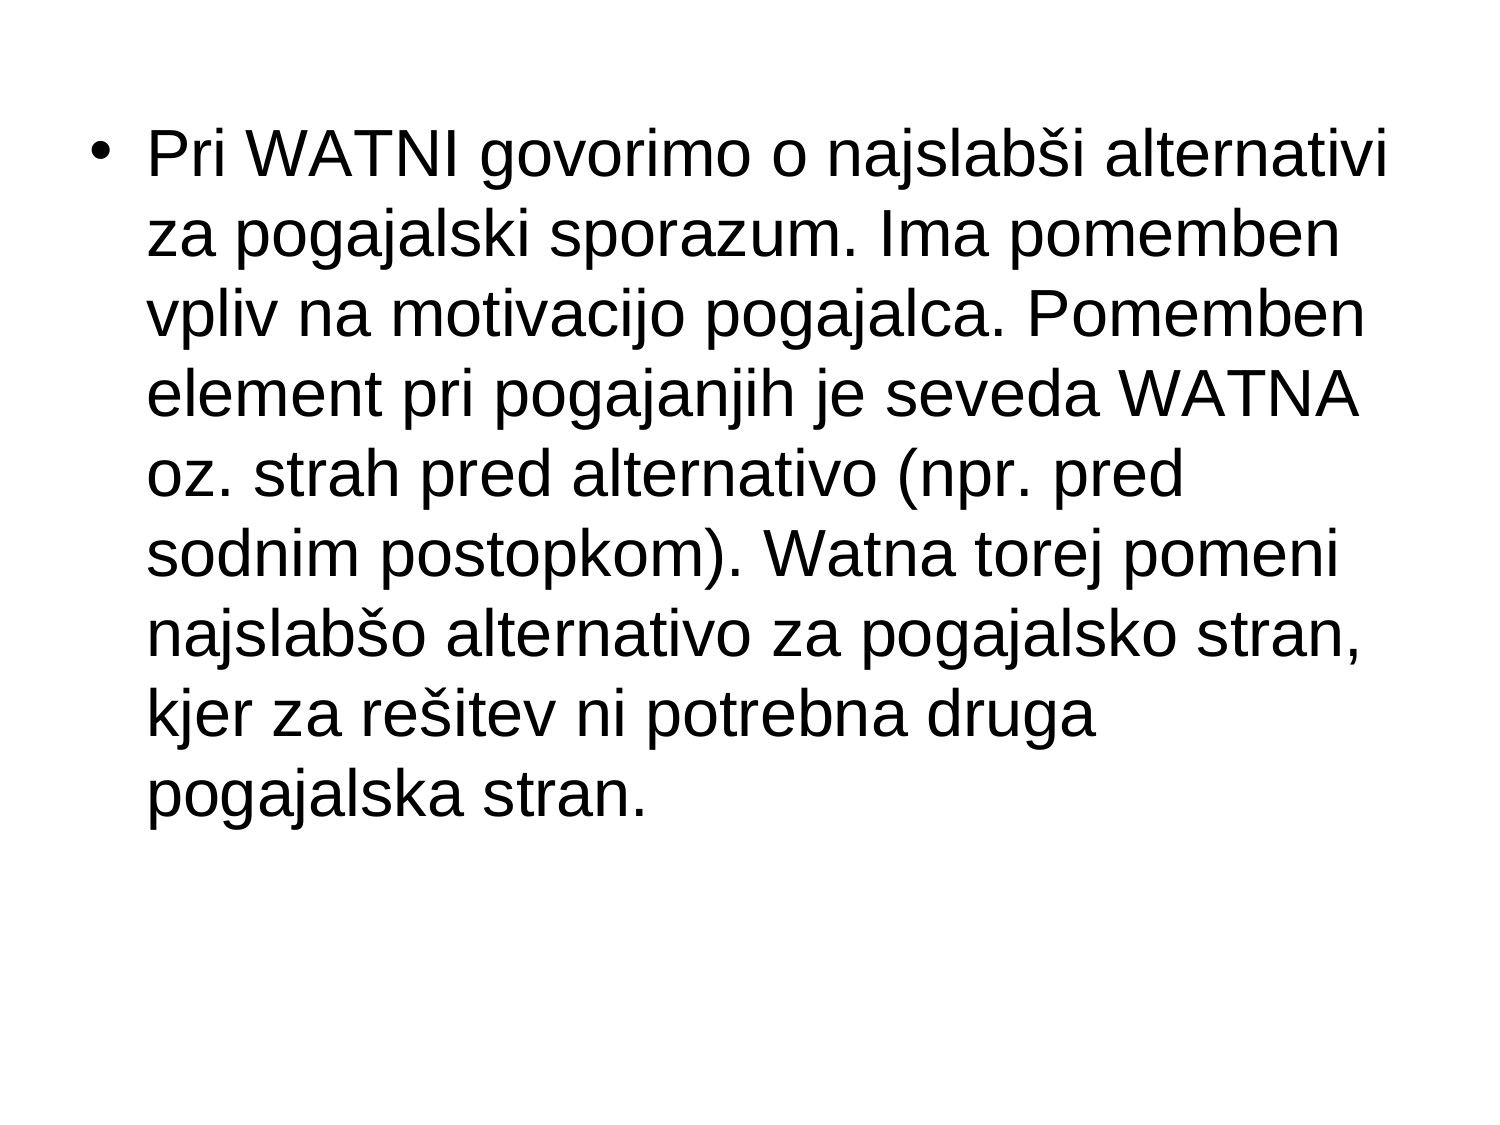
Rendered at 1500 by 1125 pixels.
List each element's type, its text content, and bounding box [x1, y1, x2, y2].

list Pri WATNI govorimo o najslabši alternativi za pogajalski sporazum. Ima pomemben vpliv na motivacijo pogajalca. Pomemben element pri pogajanjih je seveda WATNA oz. strah pred alternativo (npr. pred sodnim postopkom). Watna torej pomeni najslabšo alternativo za pogajalsko stran, kjer za rešitev ni potrebna druga pogajalska stran. [75, 101, 1426, 1005]
